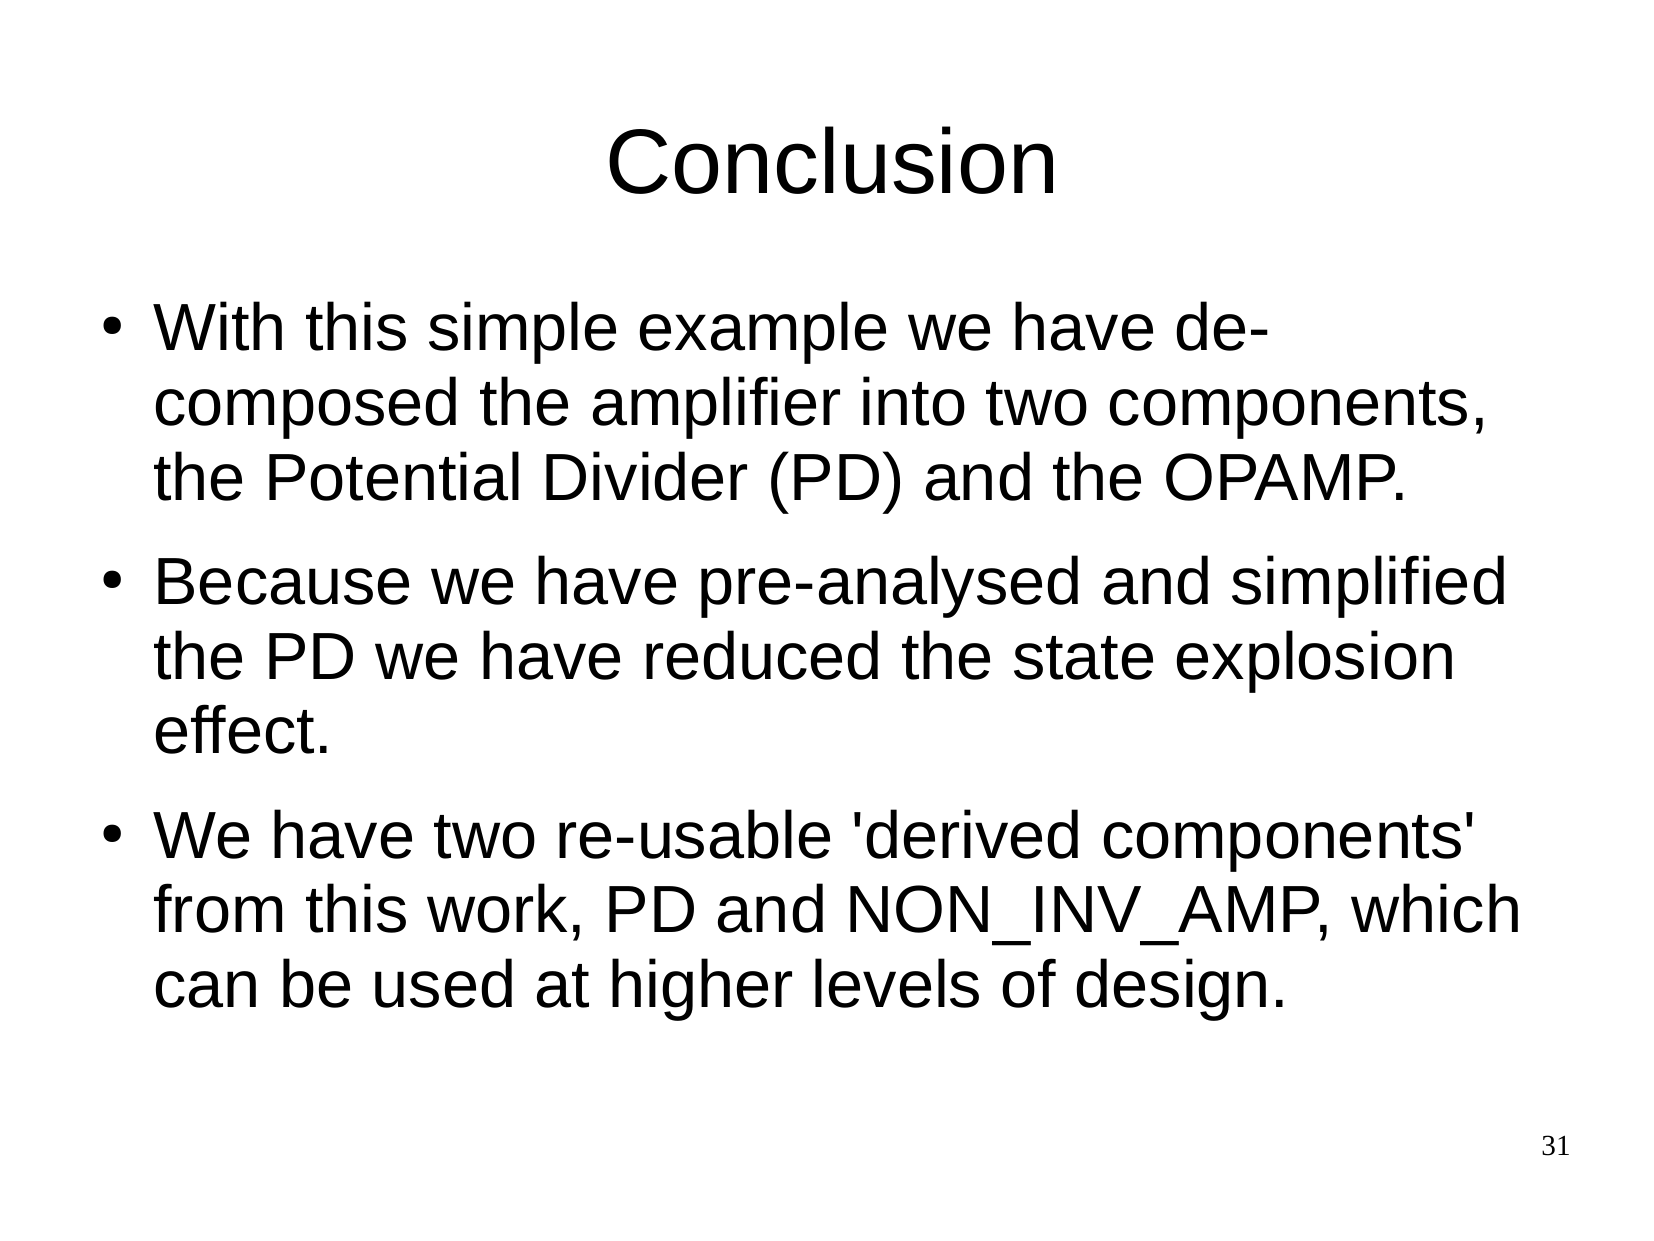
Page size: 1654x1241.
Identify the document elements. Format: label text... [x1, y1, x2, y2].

list With this simple example we have de-composed the amplifier into two components, the Potential Divider (PD) and the OPAMP. Because we have pre-analysed and simplified the PD we have reduced the state explosion effect. We have two re-usable 'derived components' from this work, PD and NON_INV_AMP, which can be used at higher levels of design. [82, 290, 1571, 1109]
title Conclusion [88, 58, 1577, 266]
